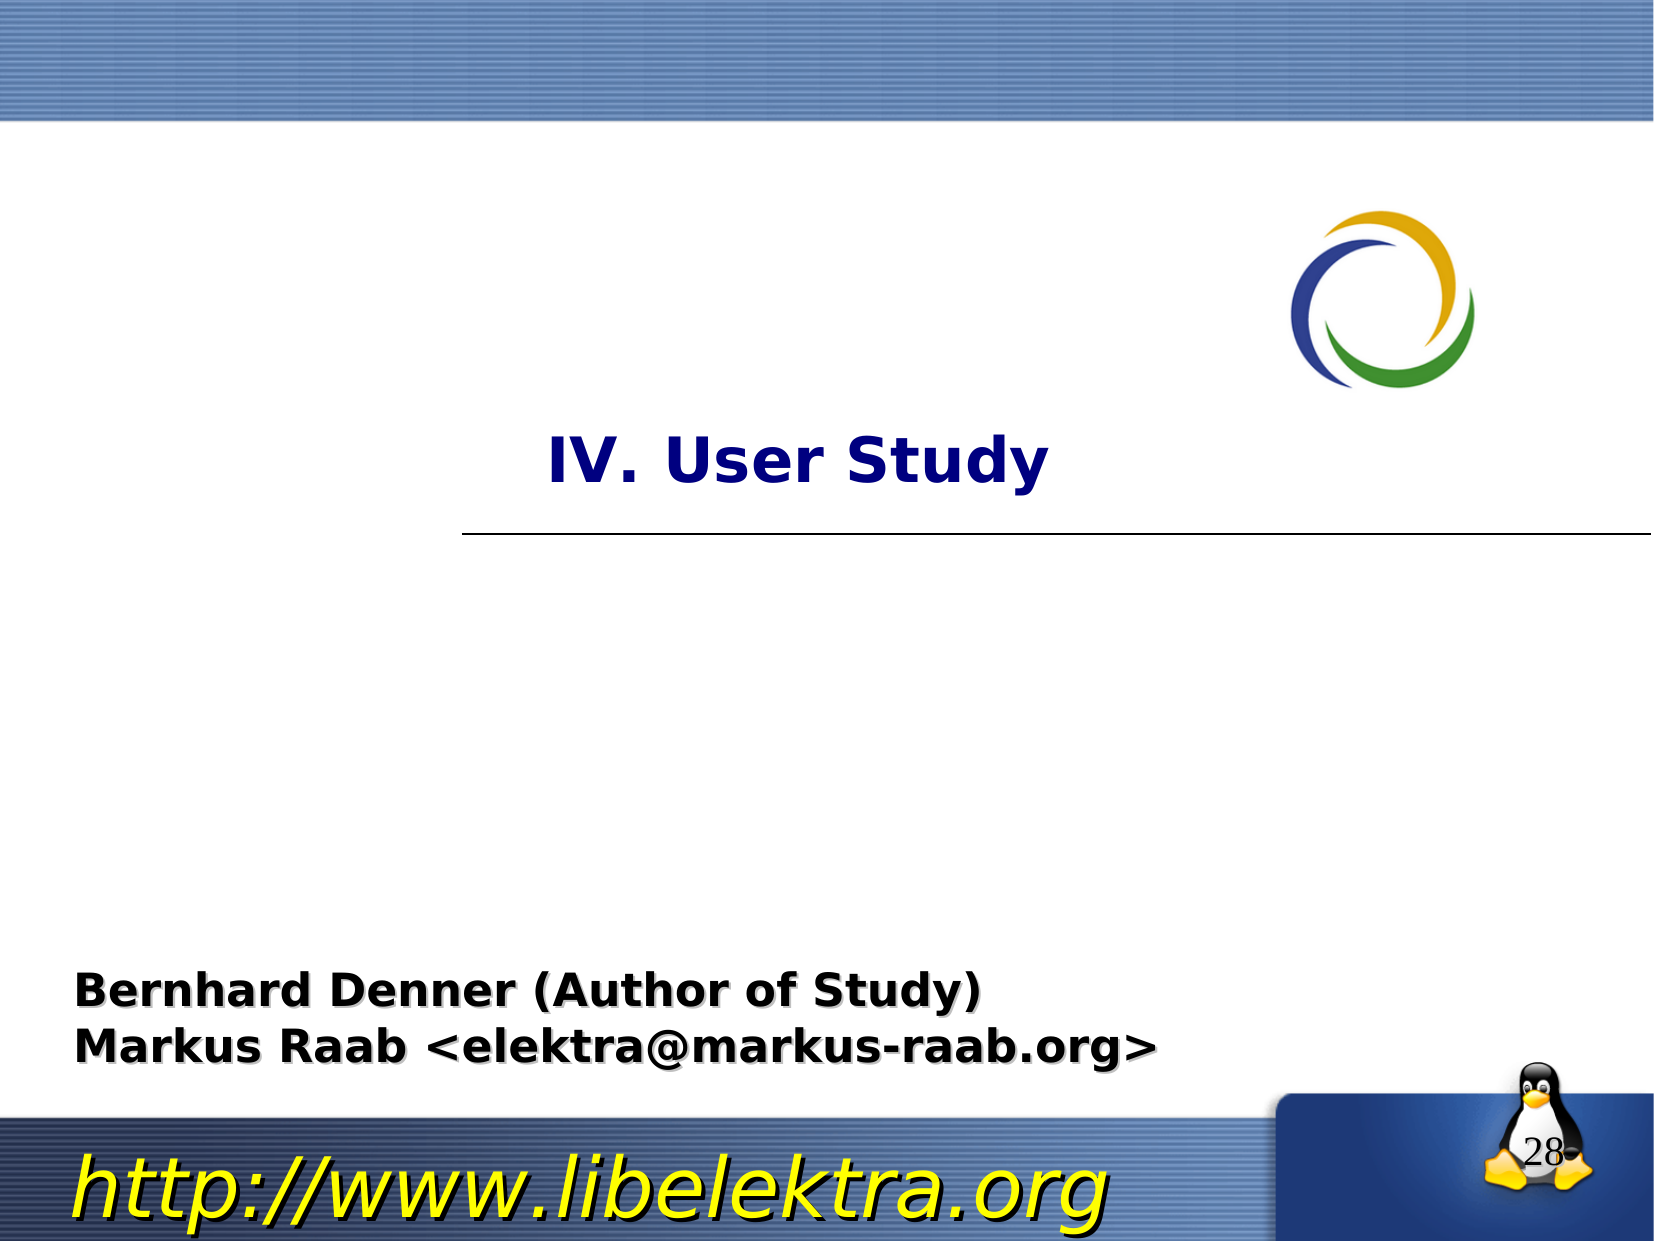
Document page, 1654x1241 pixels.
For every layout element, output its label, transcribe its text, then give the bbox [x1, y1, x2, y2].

text_box <Foliennummer> [1248, 1122, 1565, 1178]
text_box Bernhard Denner (Author of Study) Markus Raab <elektra@markus-raab.org> [58, 953, 1481, 1079]
picture [1275, 188, 1499, 402]
picture [0, 1061, 1654, 1241]
picture [0, 0, 1654, 162]
text_box IV. User Study [531, 413, 1434, 511]
